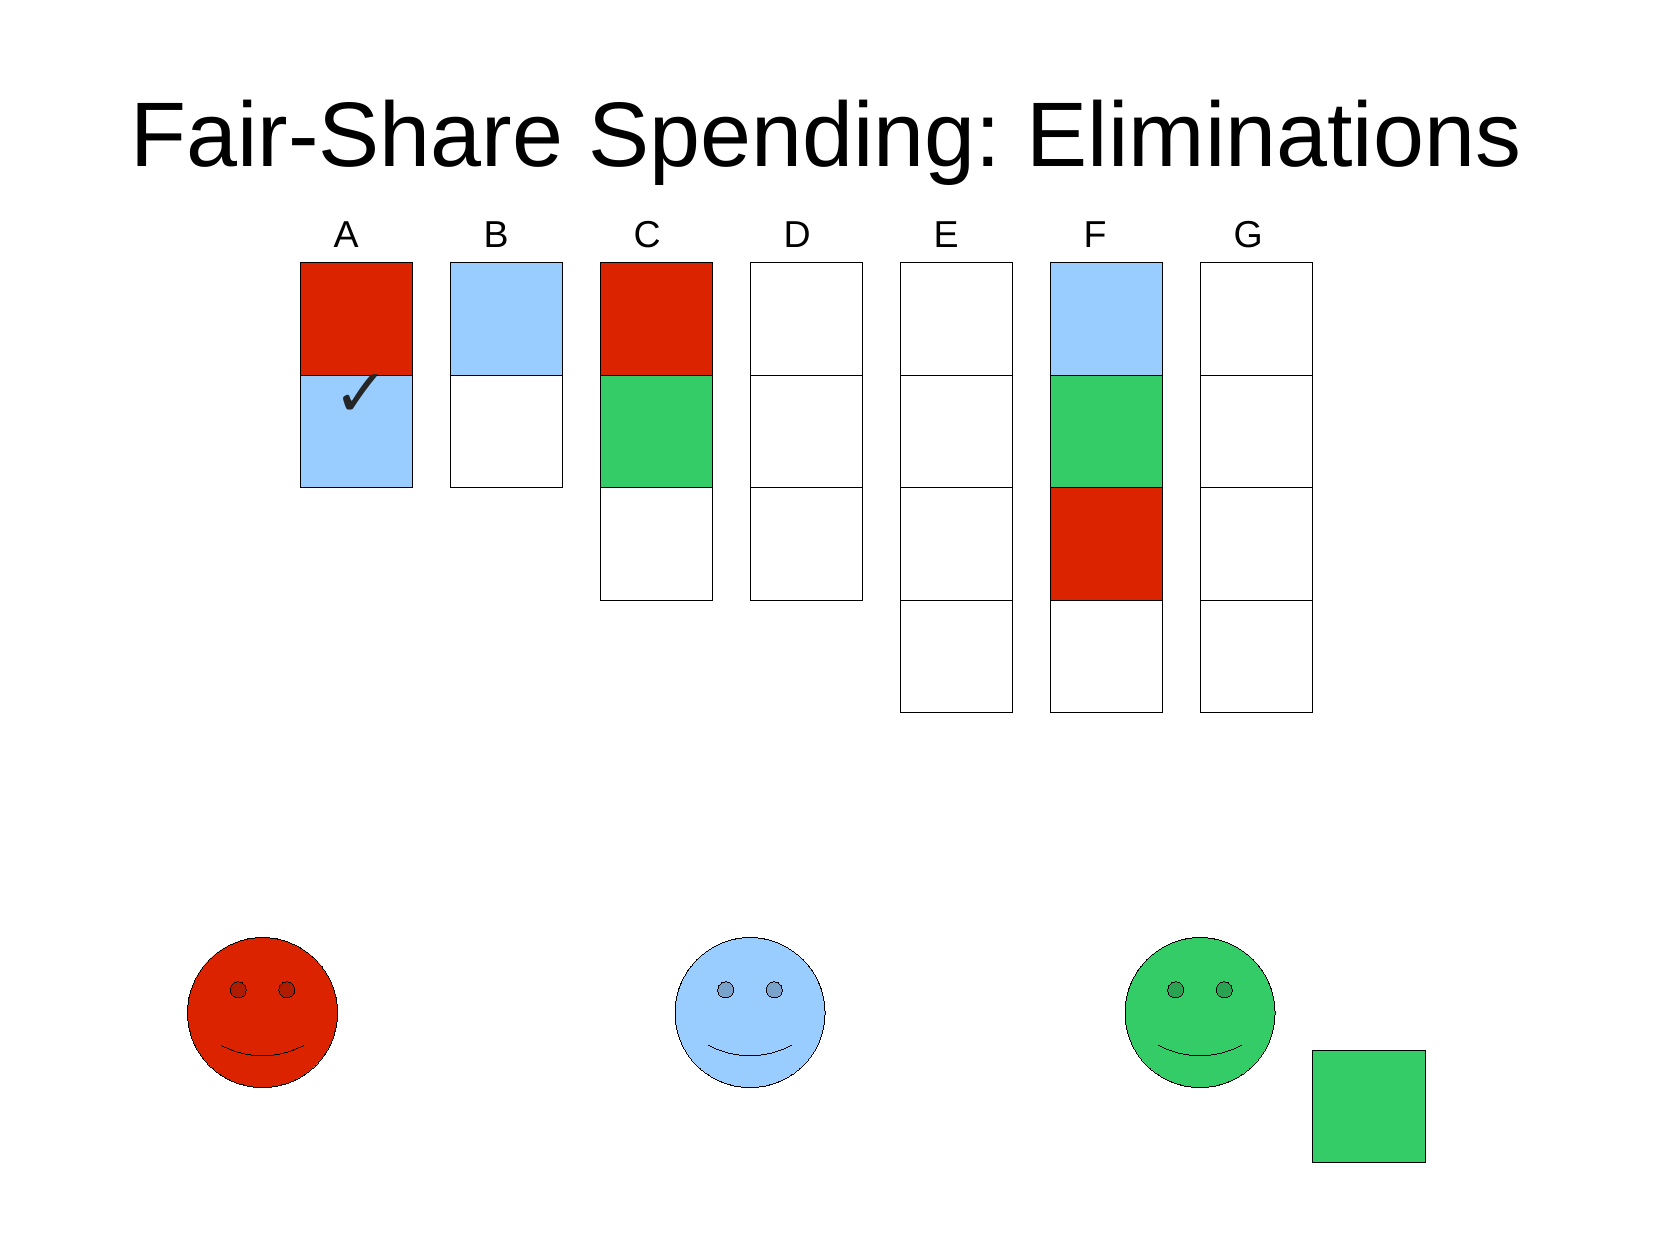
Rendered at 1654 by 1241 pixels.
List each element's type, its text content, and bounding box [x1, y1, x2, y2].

text_box D [768, 205, 826, 263]
text_box [300, 262, 413, 488]
text_box [1200, 262, 1313, 713]
text_box E [918, 206, 975, 264]
text_box [450, 262, 563, 488]
text_box [1050, 262, 1163, 713]
text_box F [1068, 206, 1126, 264]
text_box [600, 262, 713, 601]
text_box G [1218, 205, 1276, 263]
text_box [1125, 937, 1276, 1088]
text_box A [318, 206, 376, 264]
text_box [675, 937, 826, 1088]
text_box C [618, 205, 675, 263]
text_box B [468, 206, 526, 264]
text_box [187, 937, 338, 1088]
text_box ✓ [318, 337, 413, 431]
text_box [750, 262, 863, 601]
text_box [900, 262, 1013, 713]
title Fair-Share Spending: Eliminations [82, 31, 1571, 239]
text_box [1312, 1050, 1426, 1163]
